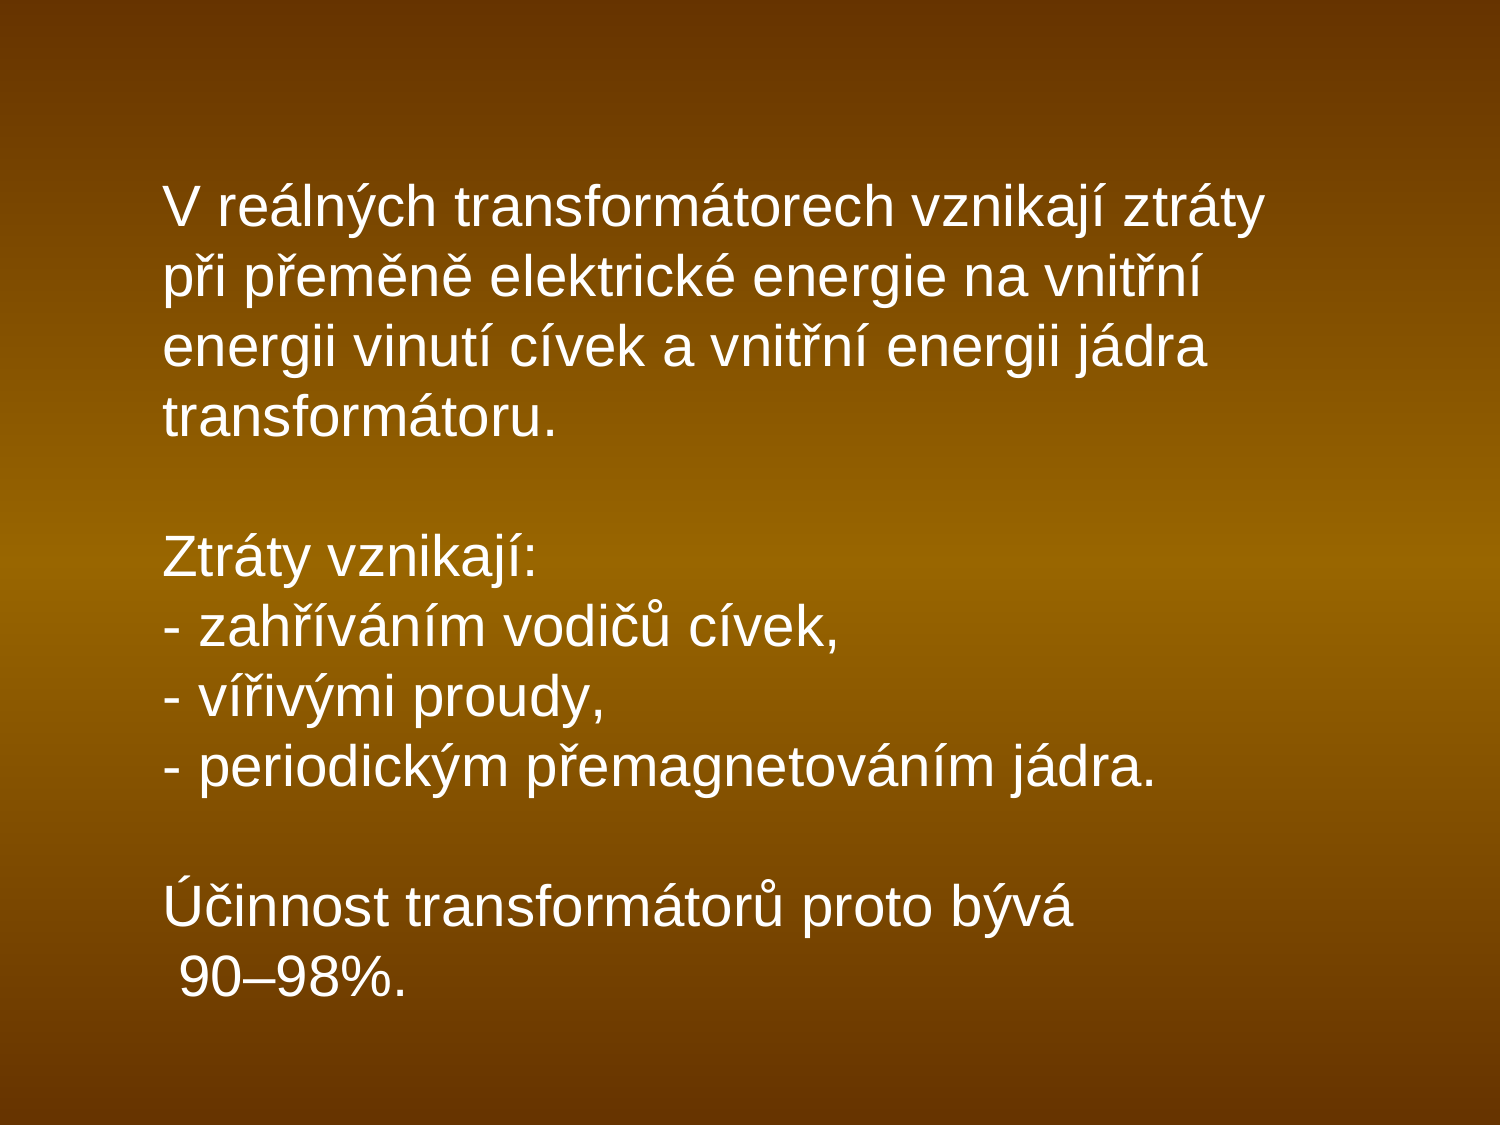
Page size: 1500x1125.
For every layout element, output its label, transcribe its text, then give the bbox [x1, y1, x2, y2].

text_box V reálných transformátorech vznikají ztráty při přeměně elektrické energie na vnitřní energii vinutí cívek a vnitřní energii jádra transformátoru. Ztráty vznikají: - zahříváním vodičů cívek, - vířivými proudy, - periodickým přemagnetováním jádra. Účinnost transformátorů proto bývá 90–98%. [147, 160, 1317, 1017]
